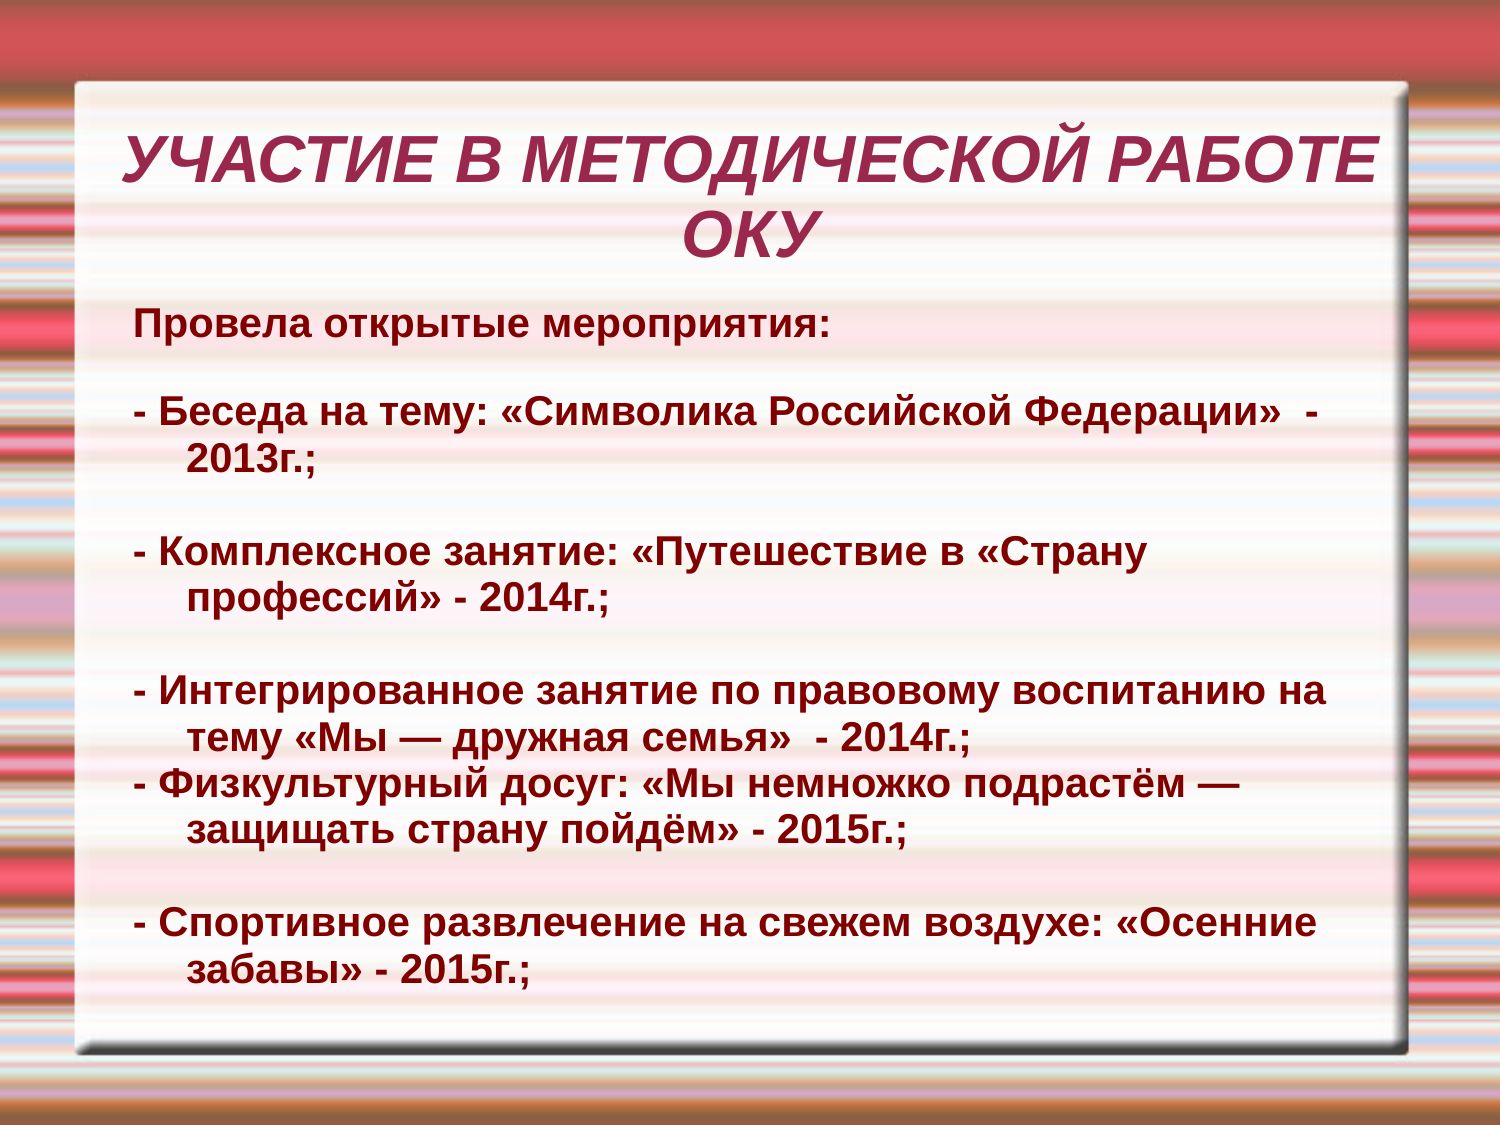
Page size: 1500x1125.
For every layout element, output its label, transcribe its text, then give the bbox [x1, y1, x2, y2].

title УЧАСТИЕ В МЕТОДИЧЕСКОЙ РАБОТЕ ОКУ [110, 104, 1391, 292]
picture [0, 0, 1500, 1125]
list Провела открытые мероприятия: - Беседа на тему: «Символика Российской Федерации» - 2013г.; - Комплексное занятие: «Путешествие в «Страну профессий» - 2014г.; - Интегрированное занятие по правовому воспитанию на тему «Мы — дружная семья» - 2014г.; - Физкультурный досуг: «Мы немножко подрастём — защищать страну пойдём» - 2015г.; - Спортивное развлечение на свежем воздухе: «Осенние забавы» - 2015г.; [129, 296, 1383, 1086]
